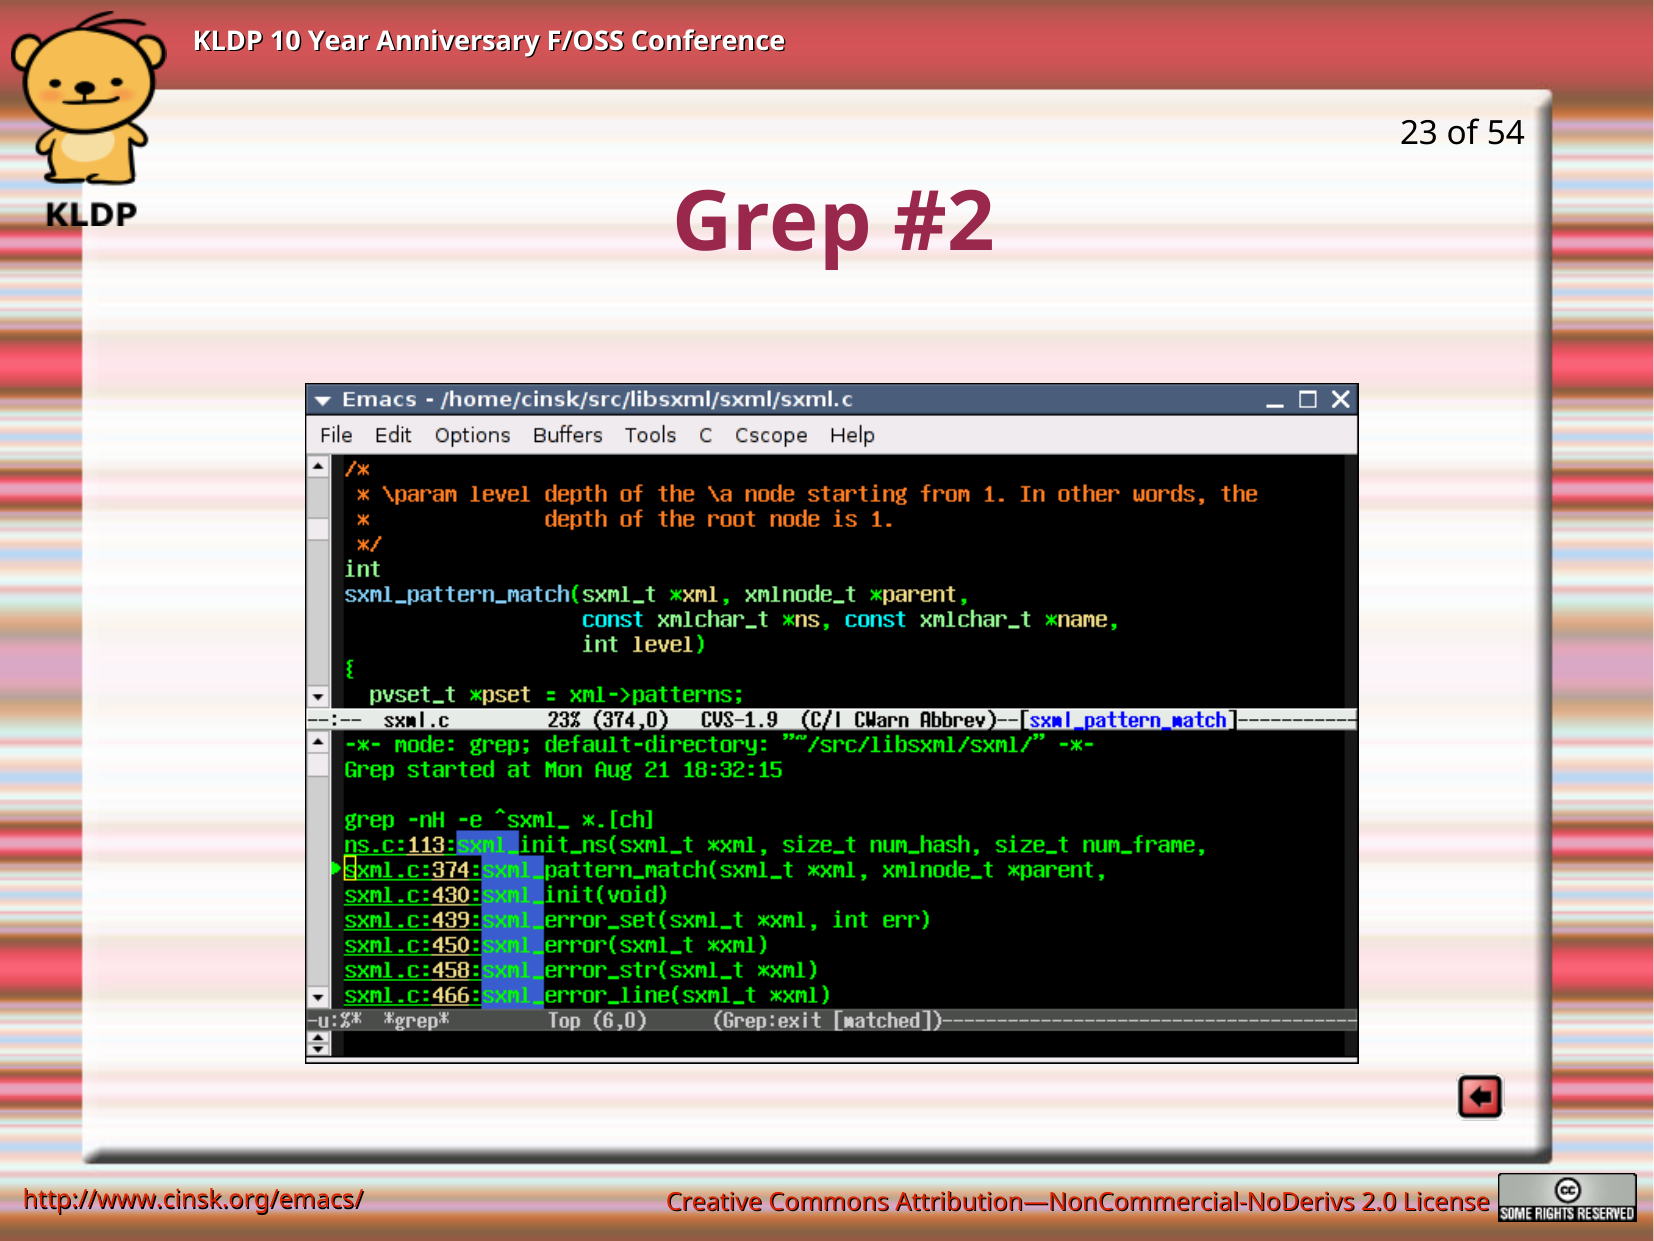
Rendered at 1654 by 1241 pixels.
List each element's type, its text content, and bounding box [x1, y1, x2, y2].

title Grep #2 [121, 114, 1534, 322]
picture [0, 0, 1654, 1241]
